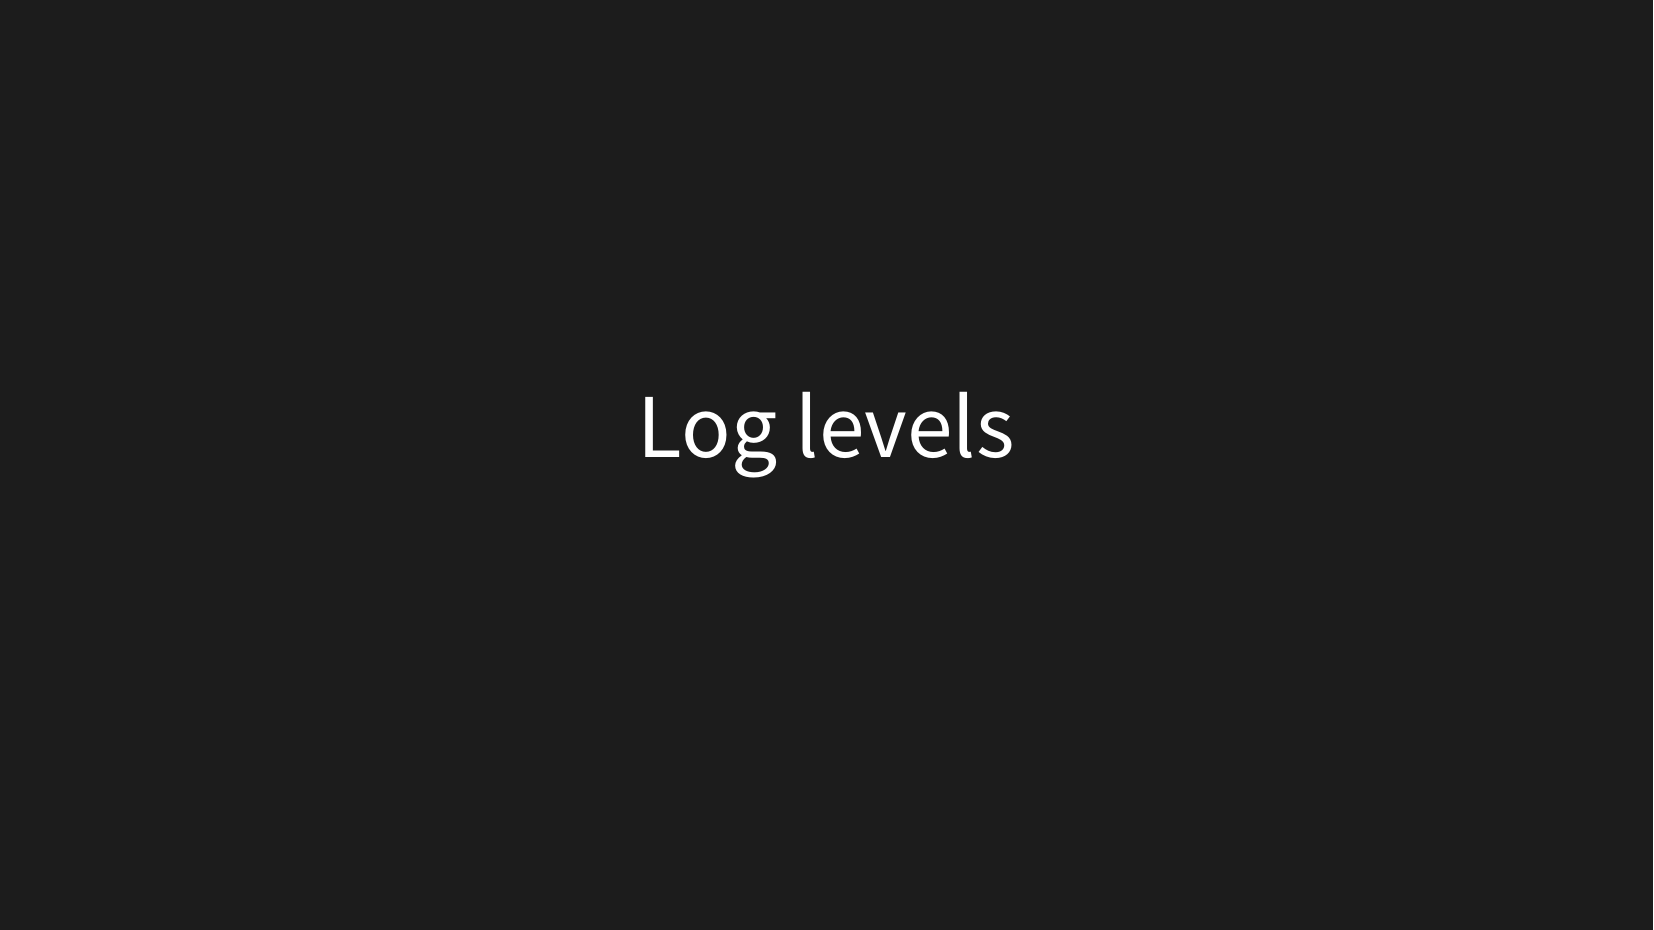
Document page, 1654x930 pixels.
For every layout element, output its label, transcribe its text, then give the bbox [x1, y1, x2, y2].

title Log levels [0, 309, 1653, 540]
